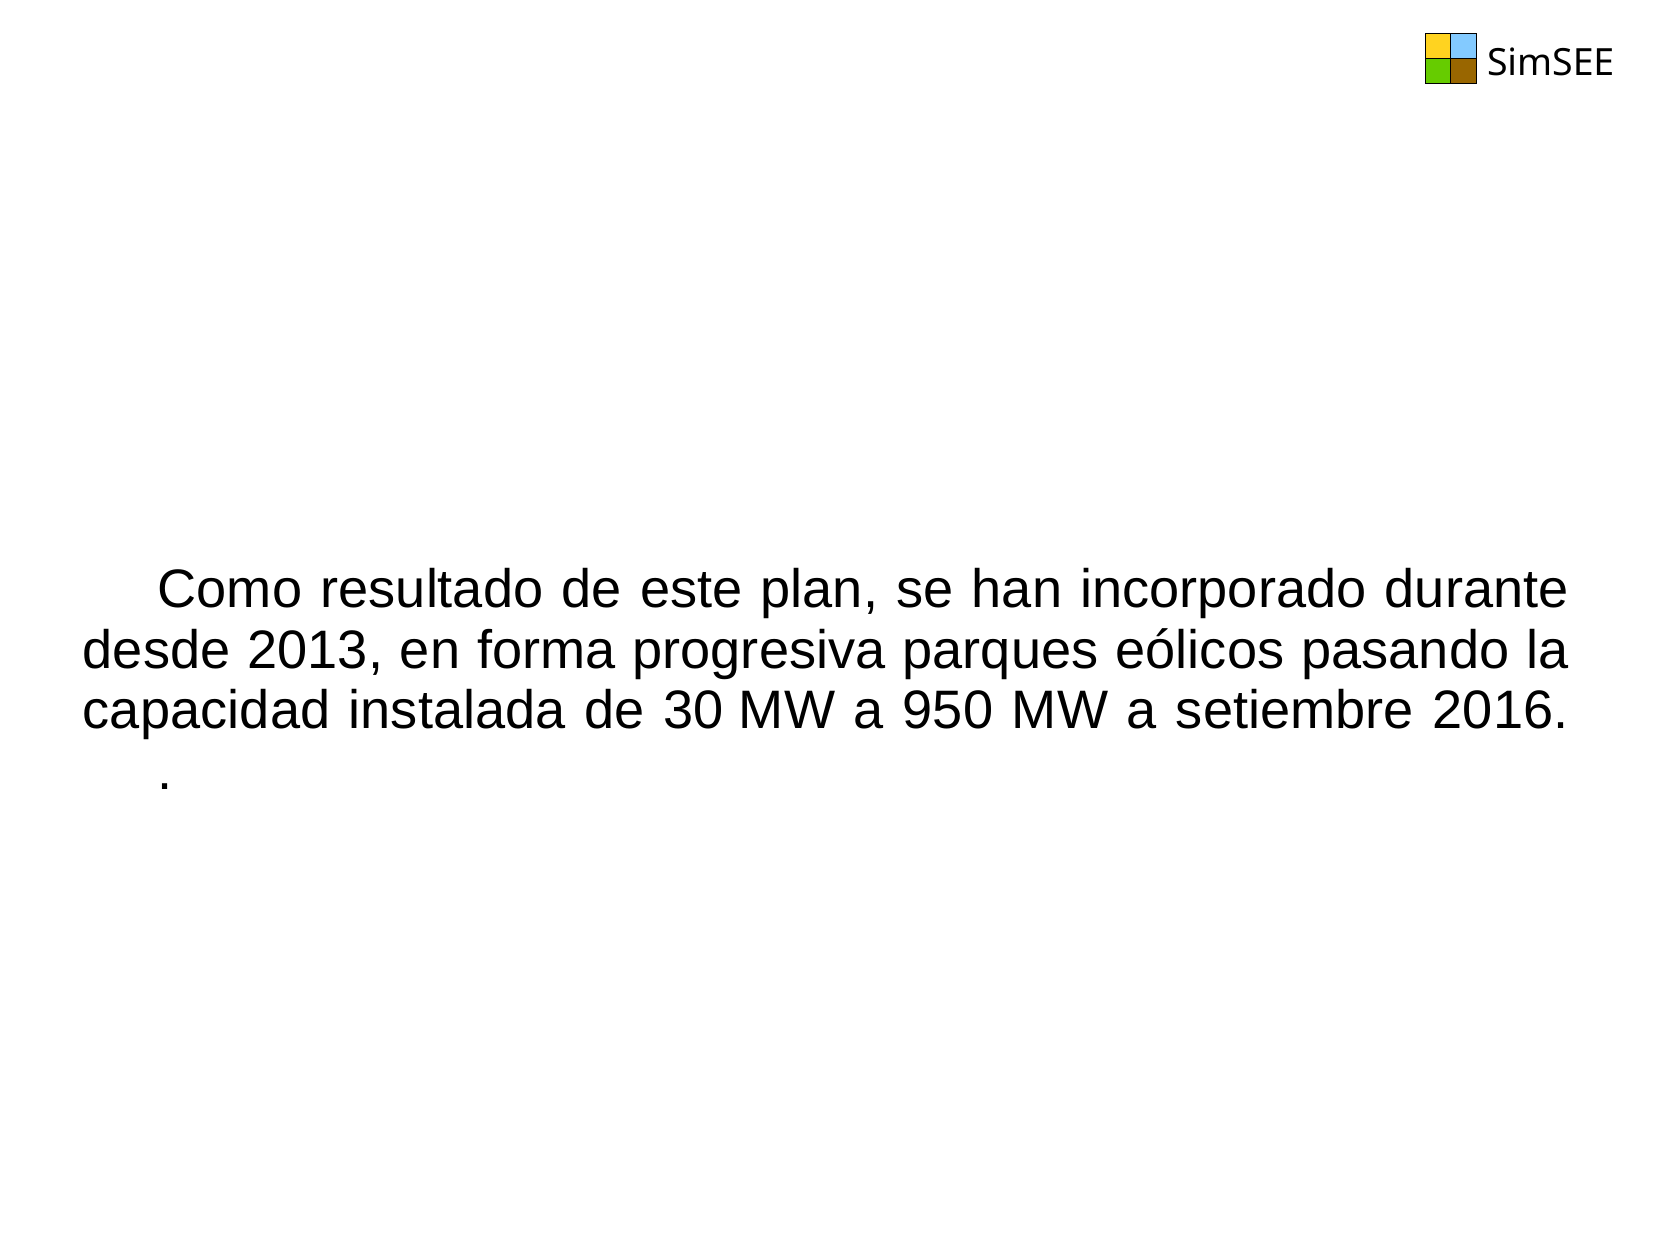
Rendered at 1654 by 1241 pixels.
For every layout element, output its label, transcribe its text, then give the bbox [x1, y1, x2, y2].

subtitle Como resultado de este plan, se han incorporado durante desde 2013, en forma progresiva parques eólicos pasando la capacidad instalada de 30 MW a 950 MW a setiembre 2016. . [82, 289, 1571, 1010]
